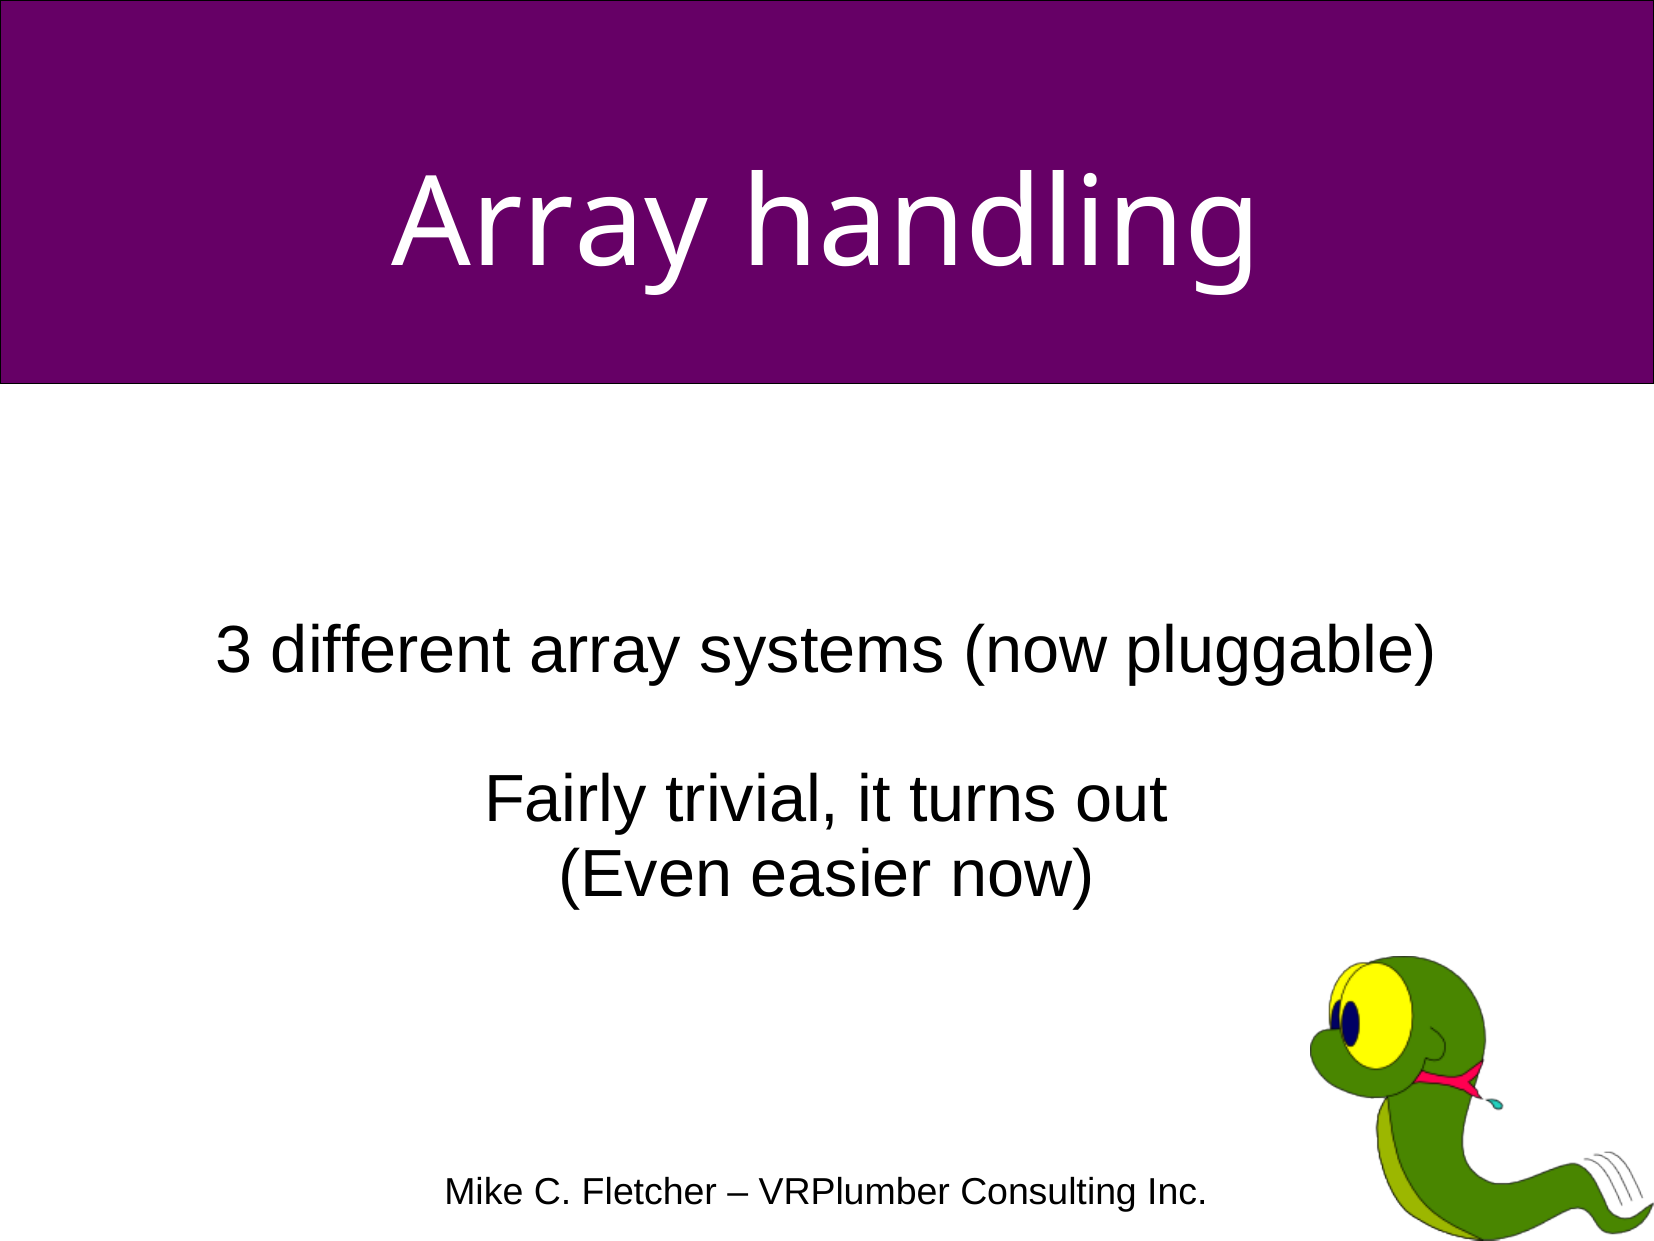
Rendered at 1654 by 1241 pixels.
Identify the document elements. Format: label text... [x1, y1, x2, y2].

title Array handling [82, 56, 1571, 377]
subtitle 3 different array systems (now pluggable) Fairly trivial, it turns out (Even easier now) [82, 420, 1571, 1102]
picture [1310, 956, 1654, 1241]
